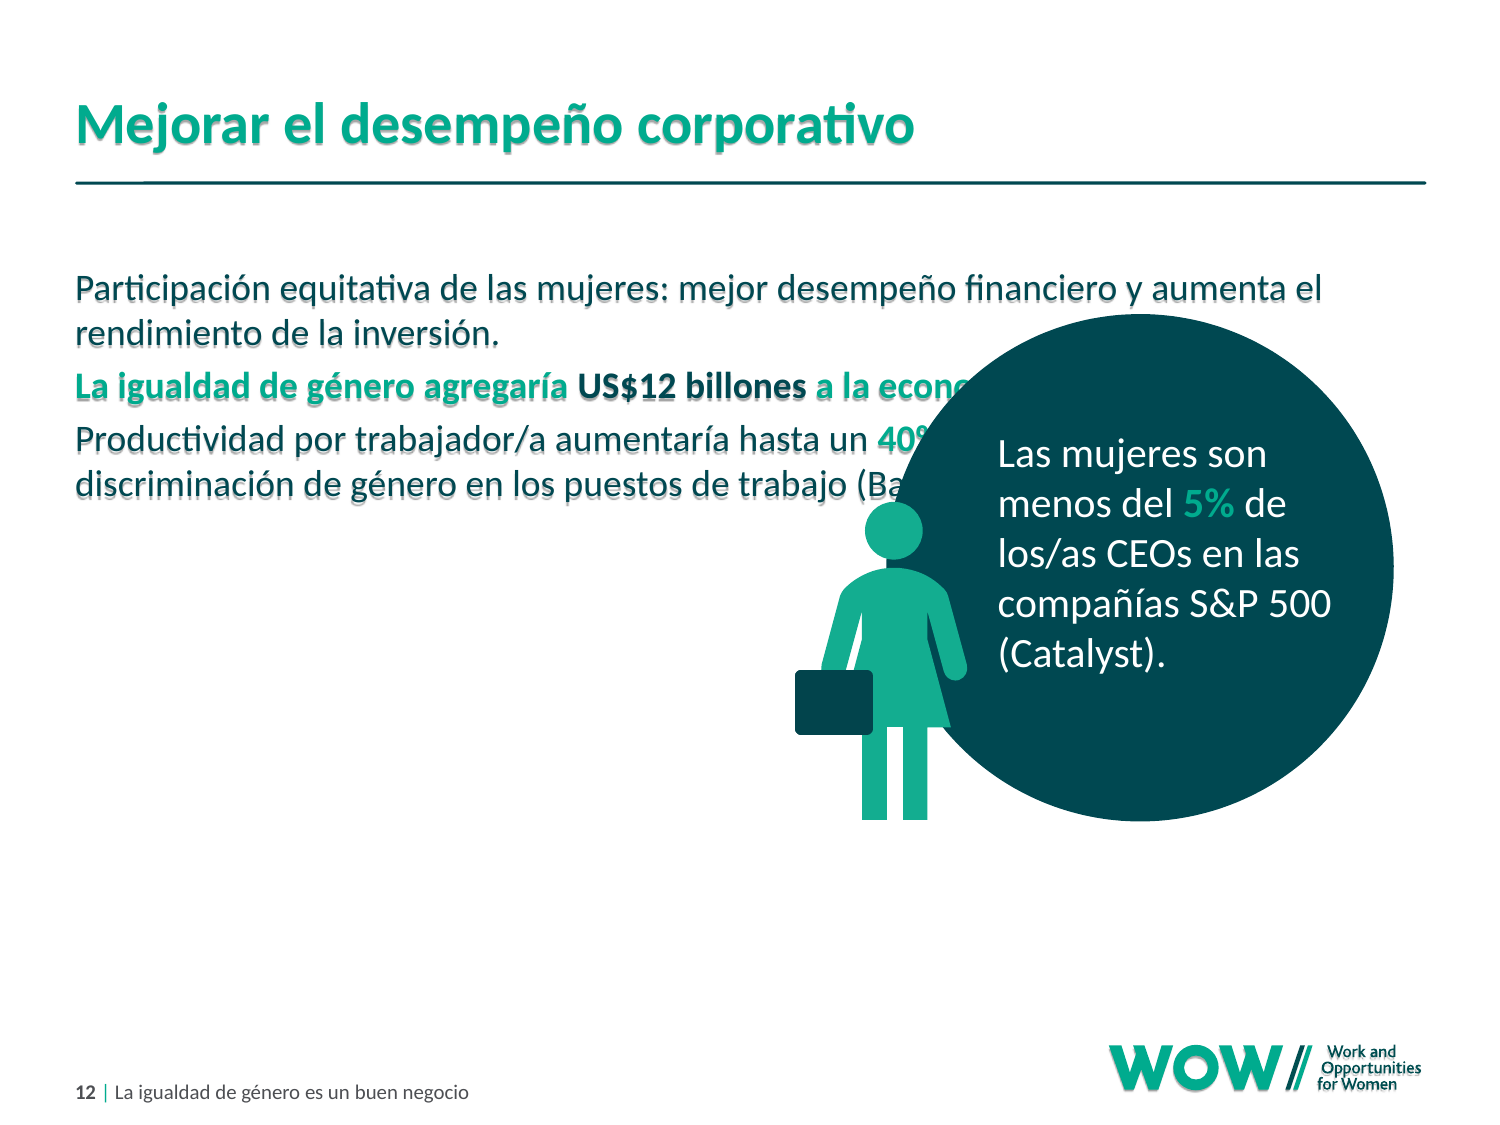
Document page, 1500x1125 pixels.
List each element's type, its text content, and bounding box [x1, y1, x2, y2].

title Mejorar el desempeño corporativo [75, 41, 1424, 156]
text_box [1364, 448, 1394, 687]
text_box 12 | La igualdad de género es un buen negocio [75, 1045, 700, 1106]
text_box Las mujeres son menos del 5% de los/as CEOs en las compañías S&P 500 (Catalyst). [997, 425, 1364, 729]
list Participación equitativa de las mujeres: mejor desempeño financiero y aumenta el rendimiento de la inversión. La igualdad de género agregaría US$12 billones a la economía global. Productividad por trabajador/a aumentaría hasta un 40% si se eliminara la discriminación de género en los puestos de trabajo (Banco Mundial). [75, 262, 751, 929]
text_box [801, 314, 1350, 822]
